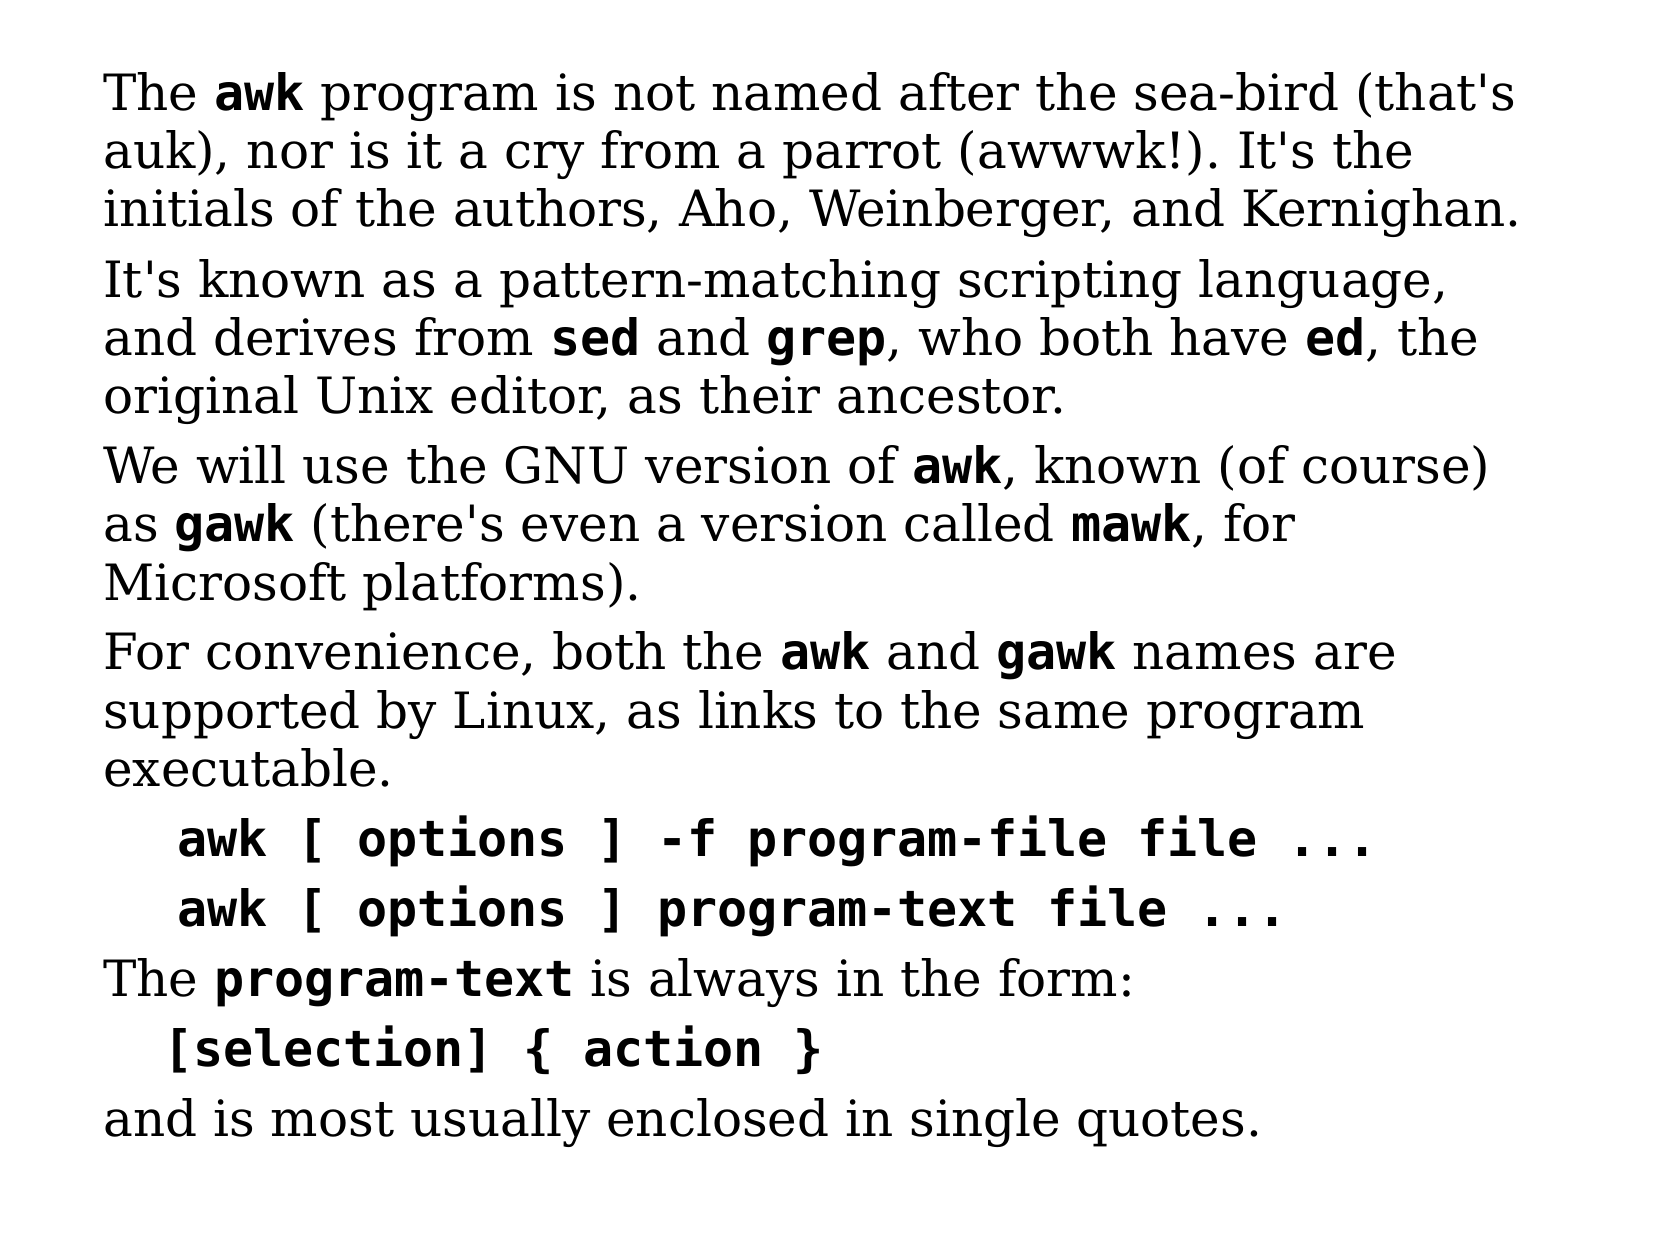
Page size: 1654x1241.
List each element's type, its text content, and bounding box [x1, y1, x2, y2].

text_box The awk program is not named after the sea-bird (that's auk), nor is it a cry from a parrot (awwwk!). It's the initials of the authors, Aho, Weinberger, and Kernighan. It's known as a pattern-matching scripting language, and derives from sed and grep, who both have ed, the original Unix editor, as their ancestor. We will use the GNU version of awk, known (of course) as gawk (there's even a version called mawk, for Microsoft platforms). For convenience, both the awk and gawk names are supported by Linux, as links to the same program executable. awk [ options ] -f program-file file ... awk [ options ] program-text file ... The program-text is always in the form: [selection] { action } and is most usually enclosed in single quotes. [88, 56, 1565, 1156]
